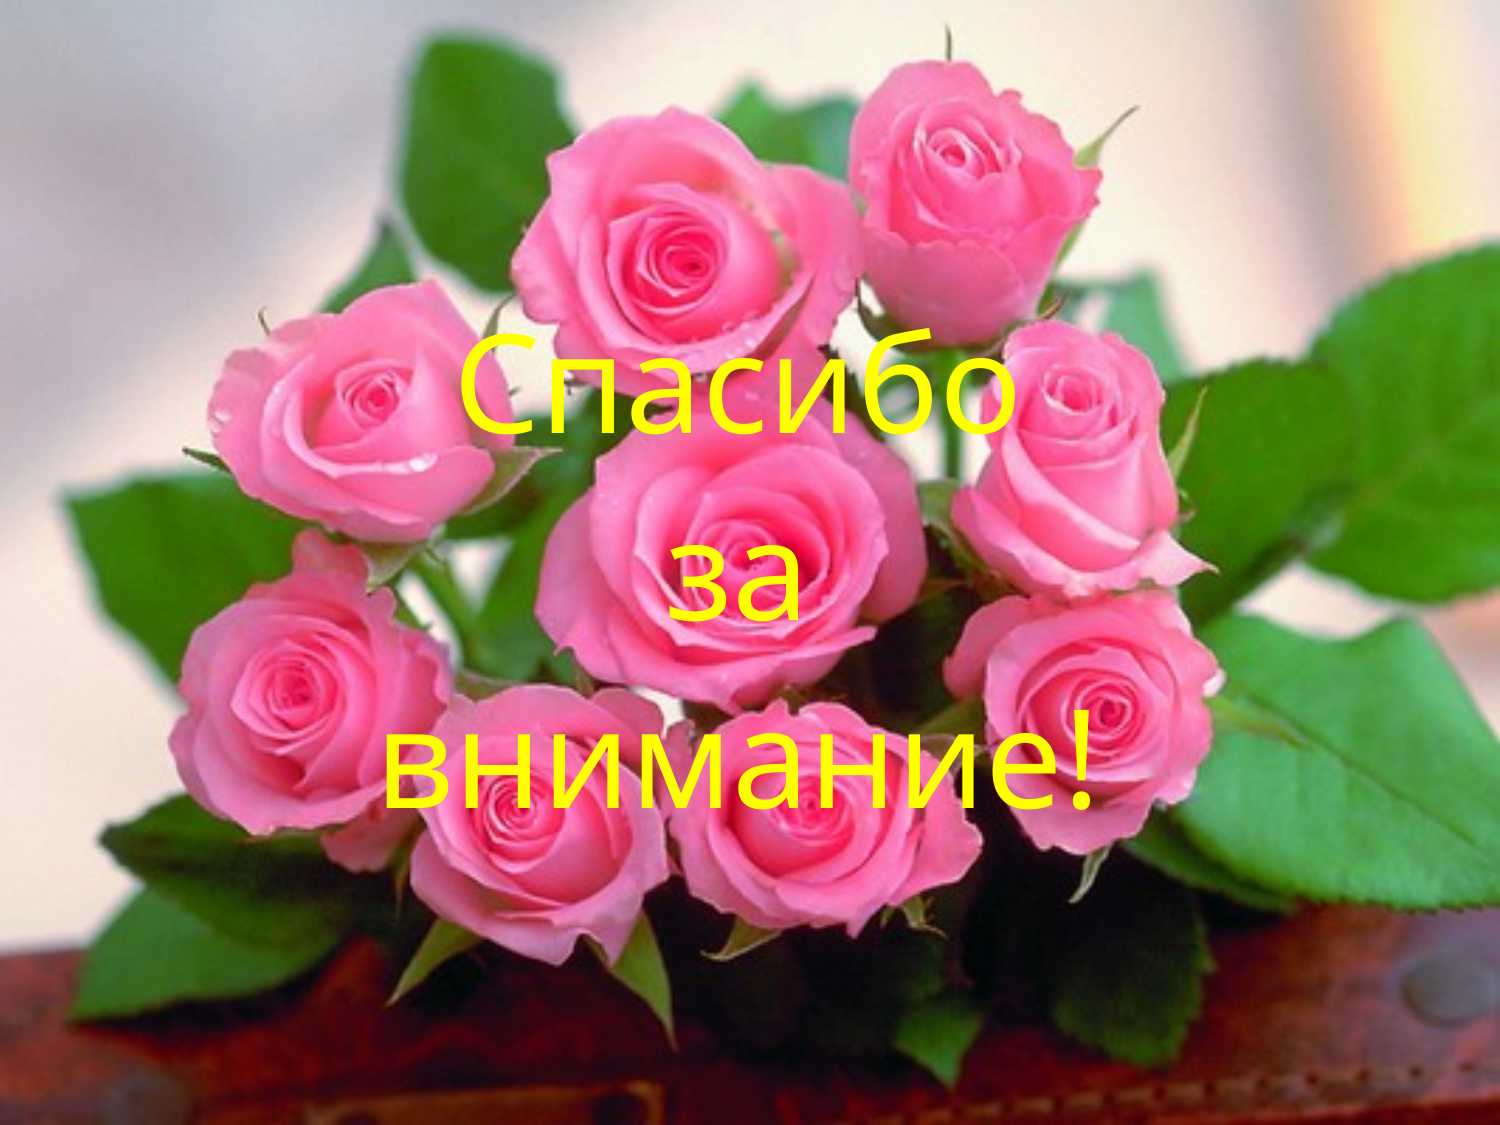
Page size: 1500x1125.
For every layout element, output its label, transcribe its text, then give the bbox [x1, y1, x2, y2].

text_box Спасибо за внимание! [289, 278, 1187, 857]
picture [0, 0, 1500, 1125]
